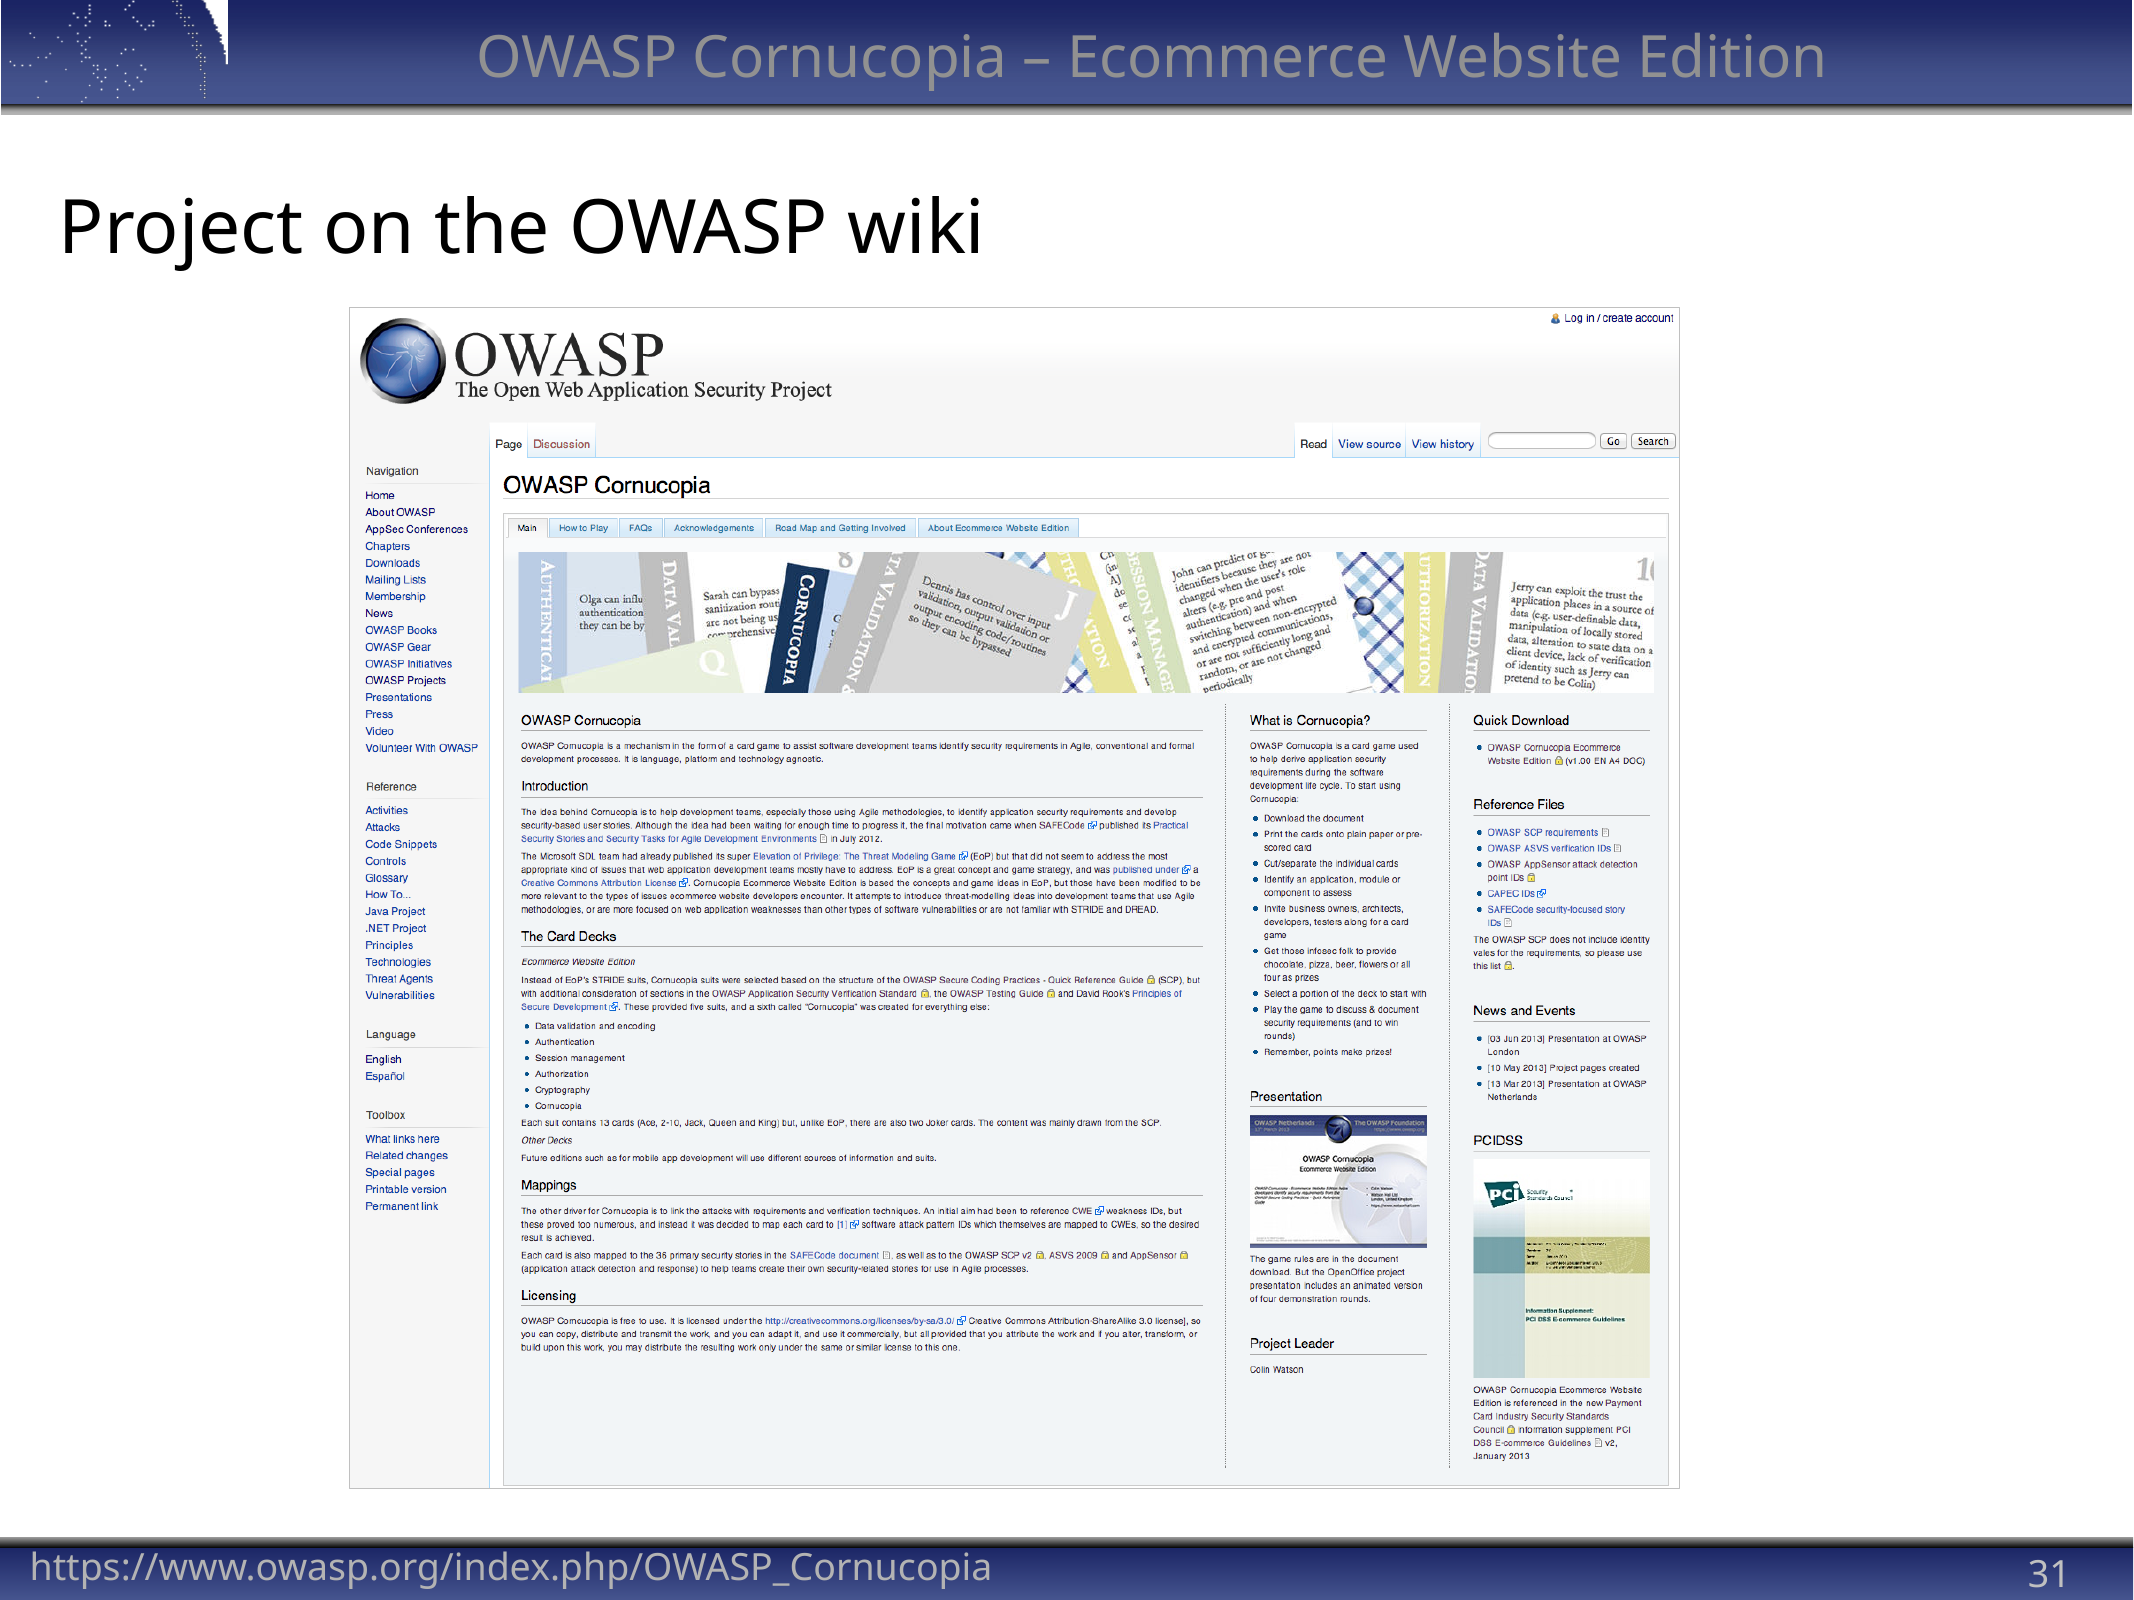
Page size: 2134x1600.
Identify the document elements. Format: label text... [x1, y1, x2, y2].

list https://www.owasp.org/index.php/OWASP_Cornucopia [29, 1540, 2038, 1600]
title Project on the OWASP wiki [58, 124, 2126, 325]
picture [350, 307, 1680, 1489]
